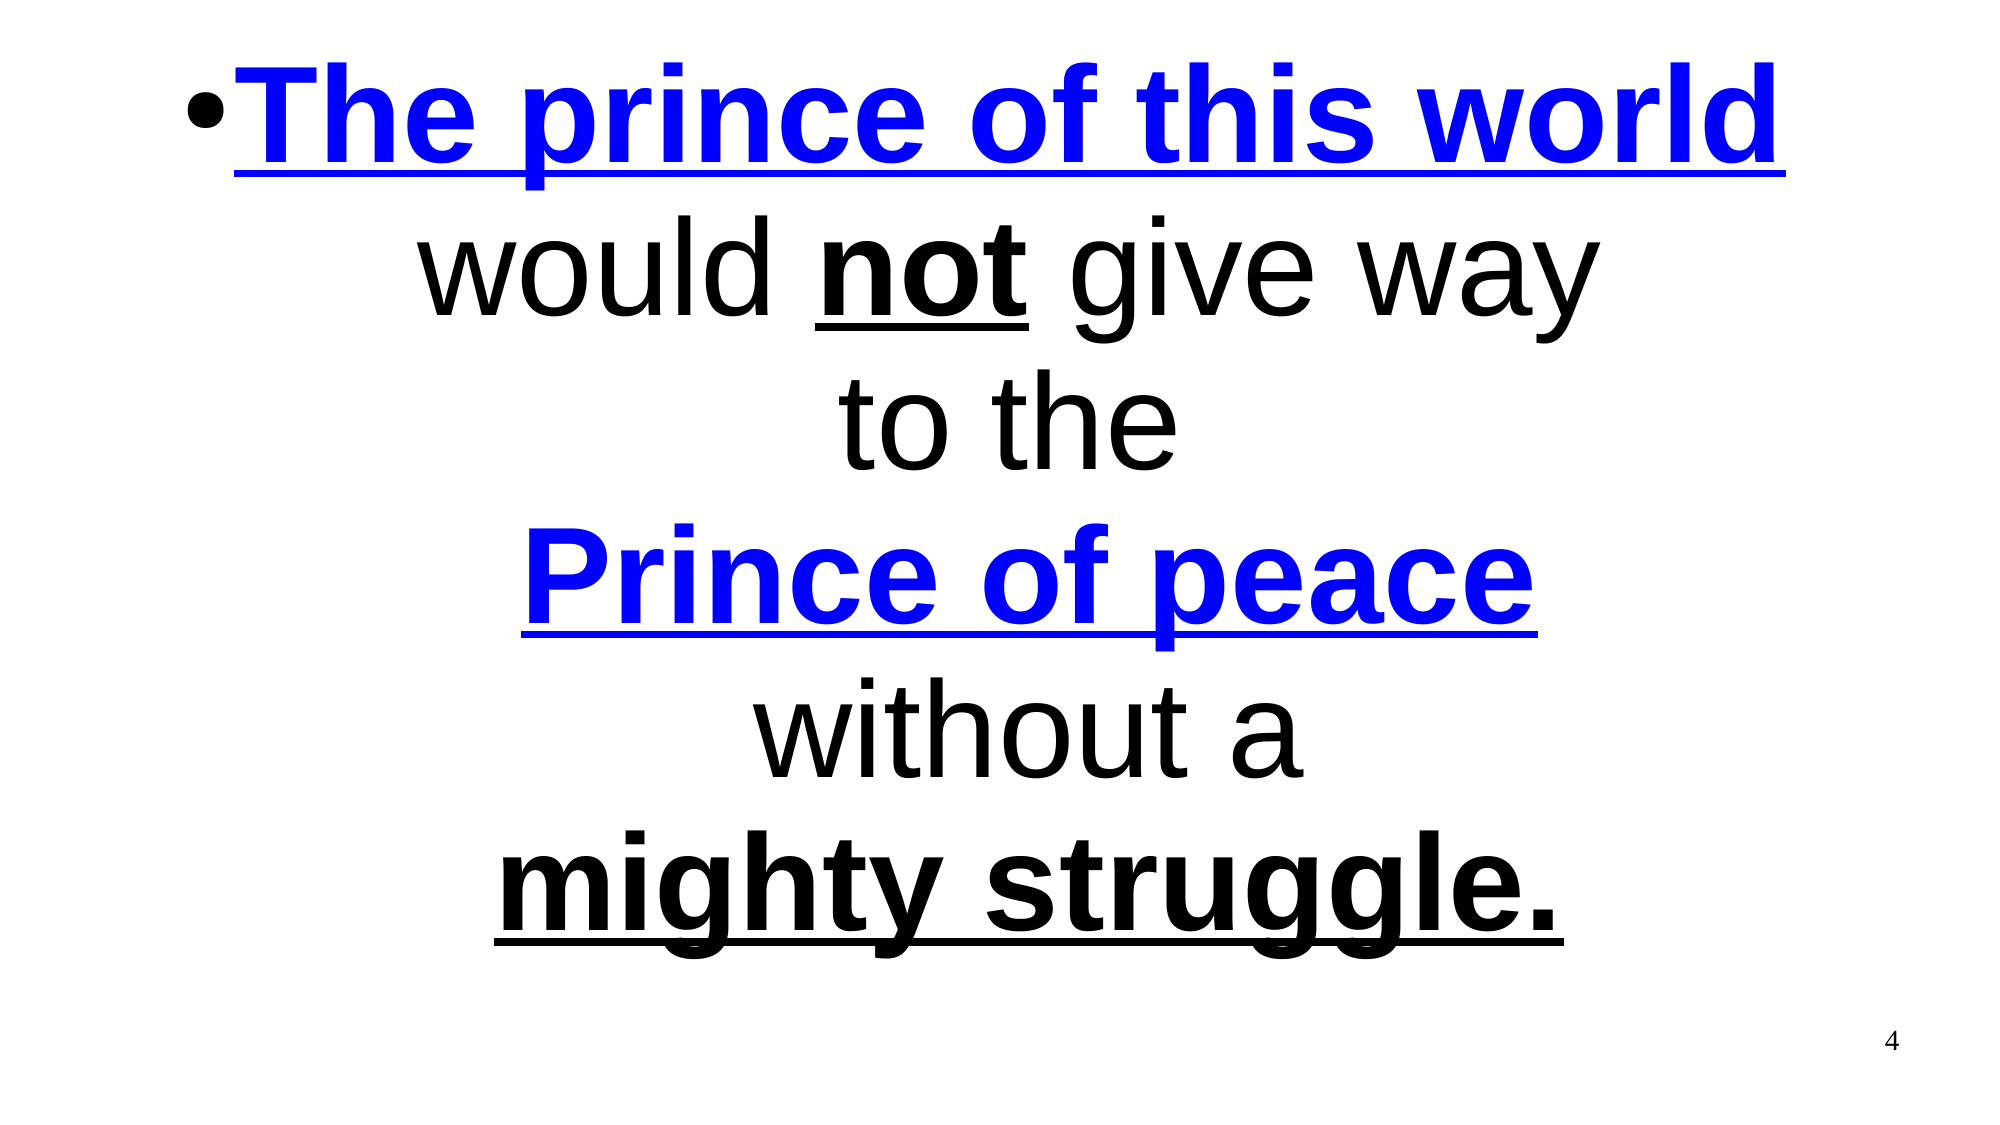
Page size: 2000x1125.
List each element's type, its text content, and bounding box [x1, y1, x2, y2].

list The prince of this world would not give way to the Prince of peace without a mighty struggle. [0, 37, 1988, 1088]
